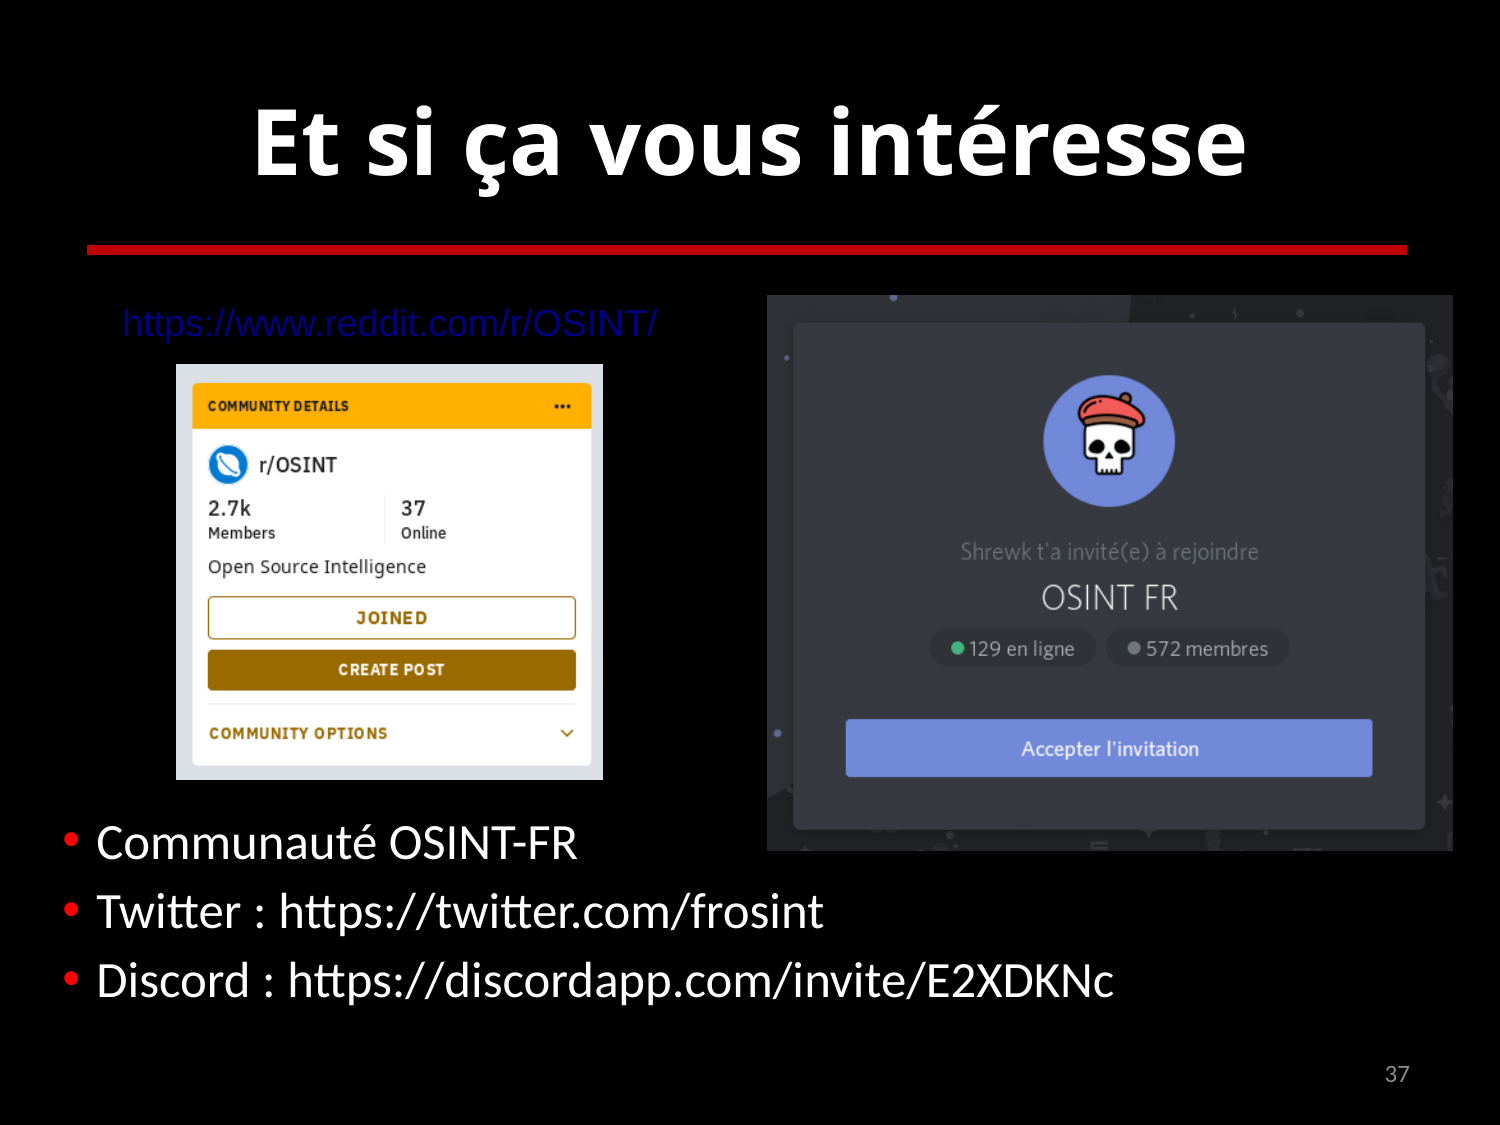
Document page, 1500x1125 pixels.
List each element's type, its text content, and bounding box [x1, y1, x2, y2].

text_box https://www.reddit.com/r/OSINT/ [107, 295, 674, 353]
slide_number <numéro> [1074, 1042, 1425, 1103]
list Communauté OSINT-FR Twitter : https://twitter.com/frosint Discord : https://discordapp.com/invite/E2XDKNc [47, 403, 1398, 1125]
picture [176, 364, 603, 780]
title Et si ça vous intéresse [75, 45, 1425, 233]
picture [767, 295, 1453, 851]
